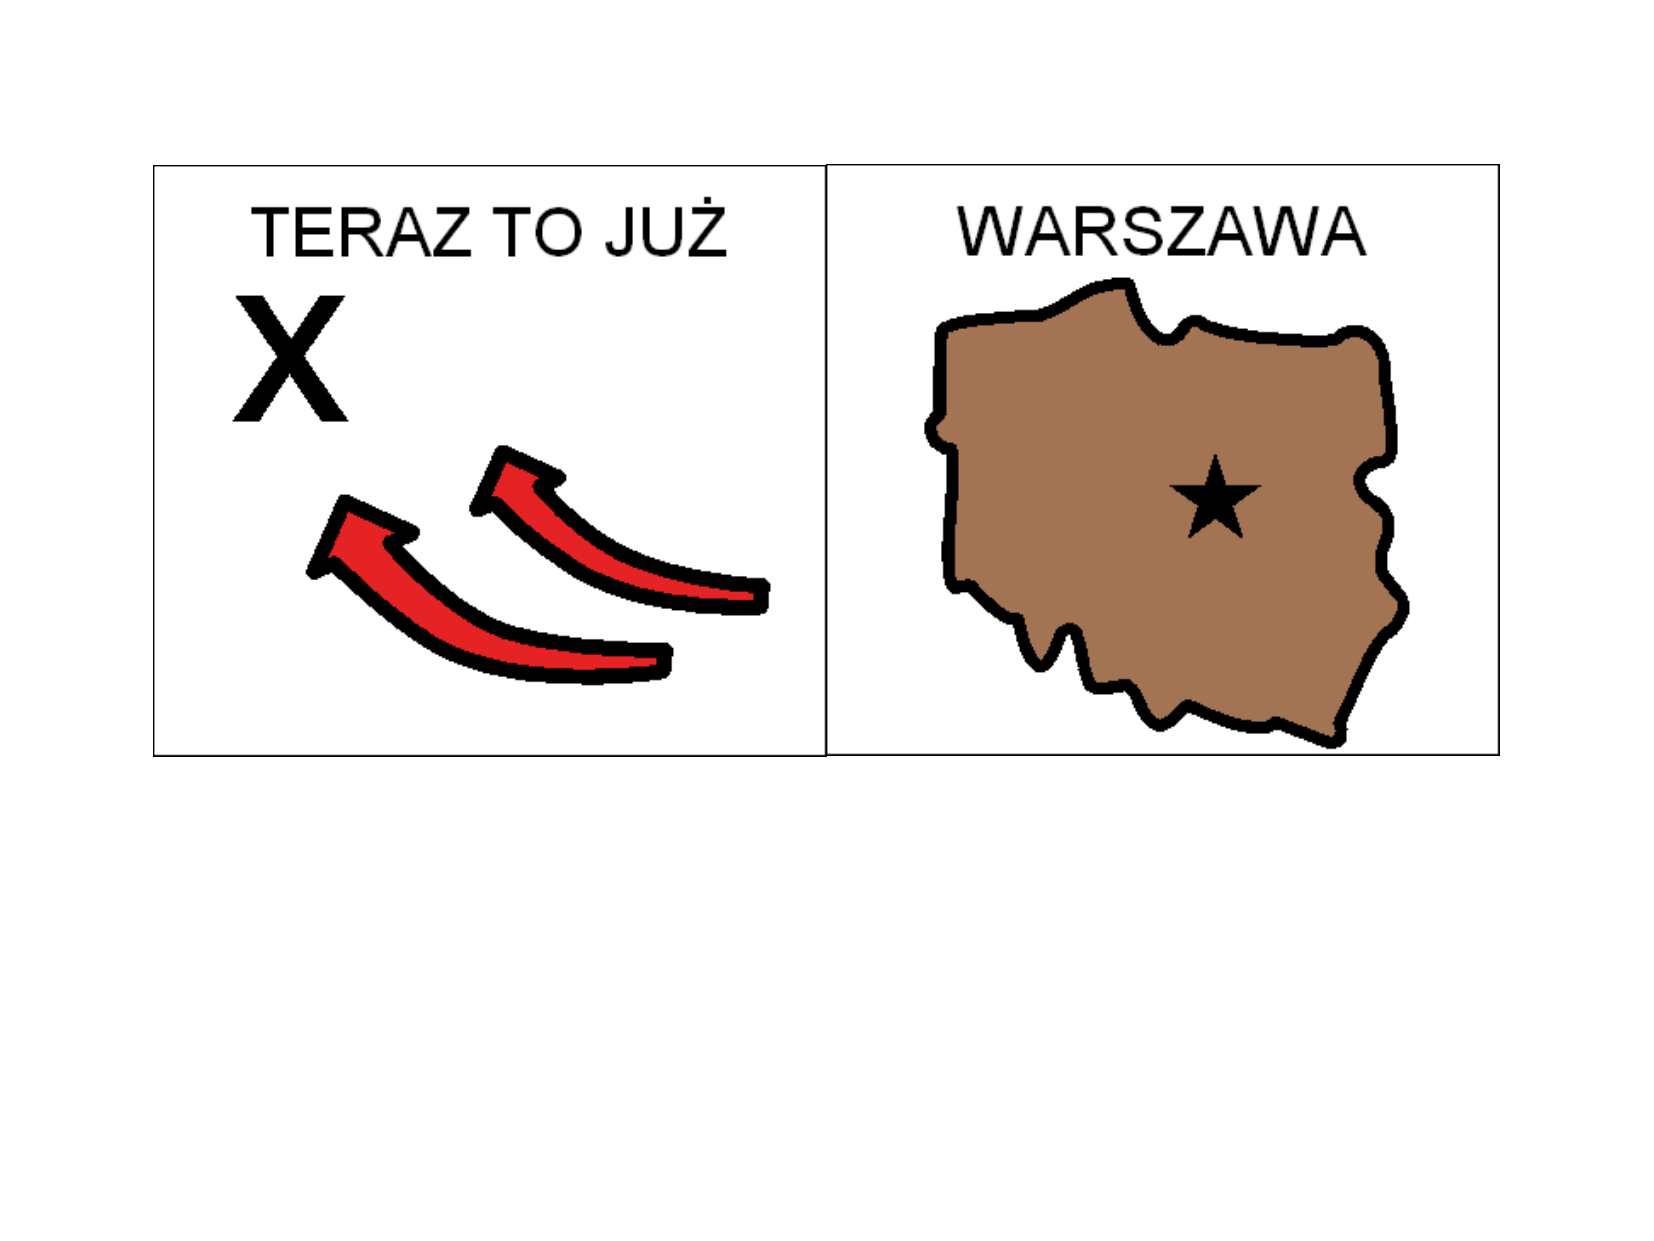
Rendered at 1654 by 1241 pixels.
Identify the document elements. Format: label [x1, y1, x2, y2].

picture [153, 164, 1500, 757]
